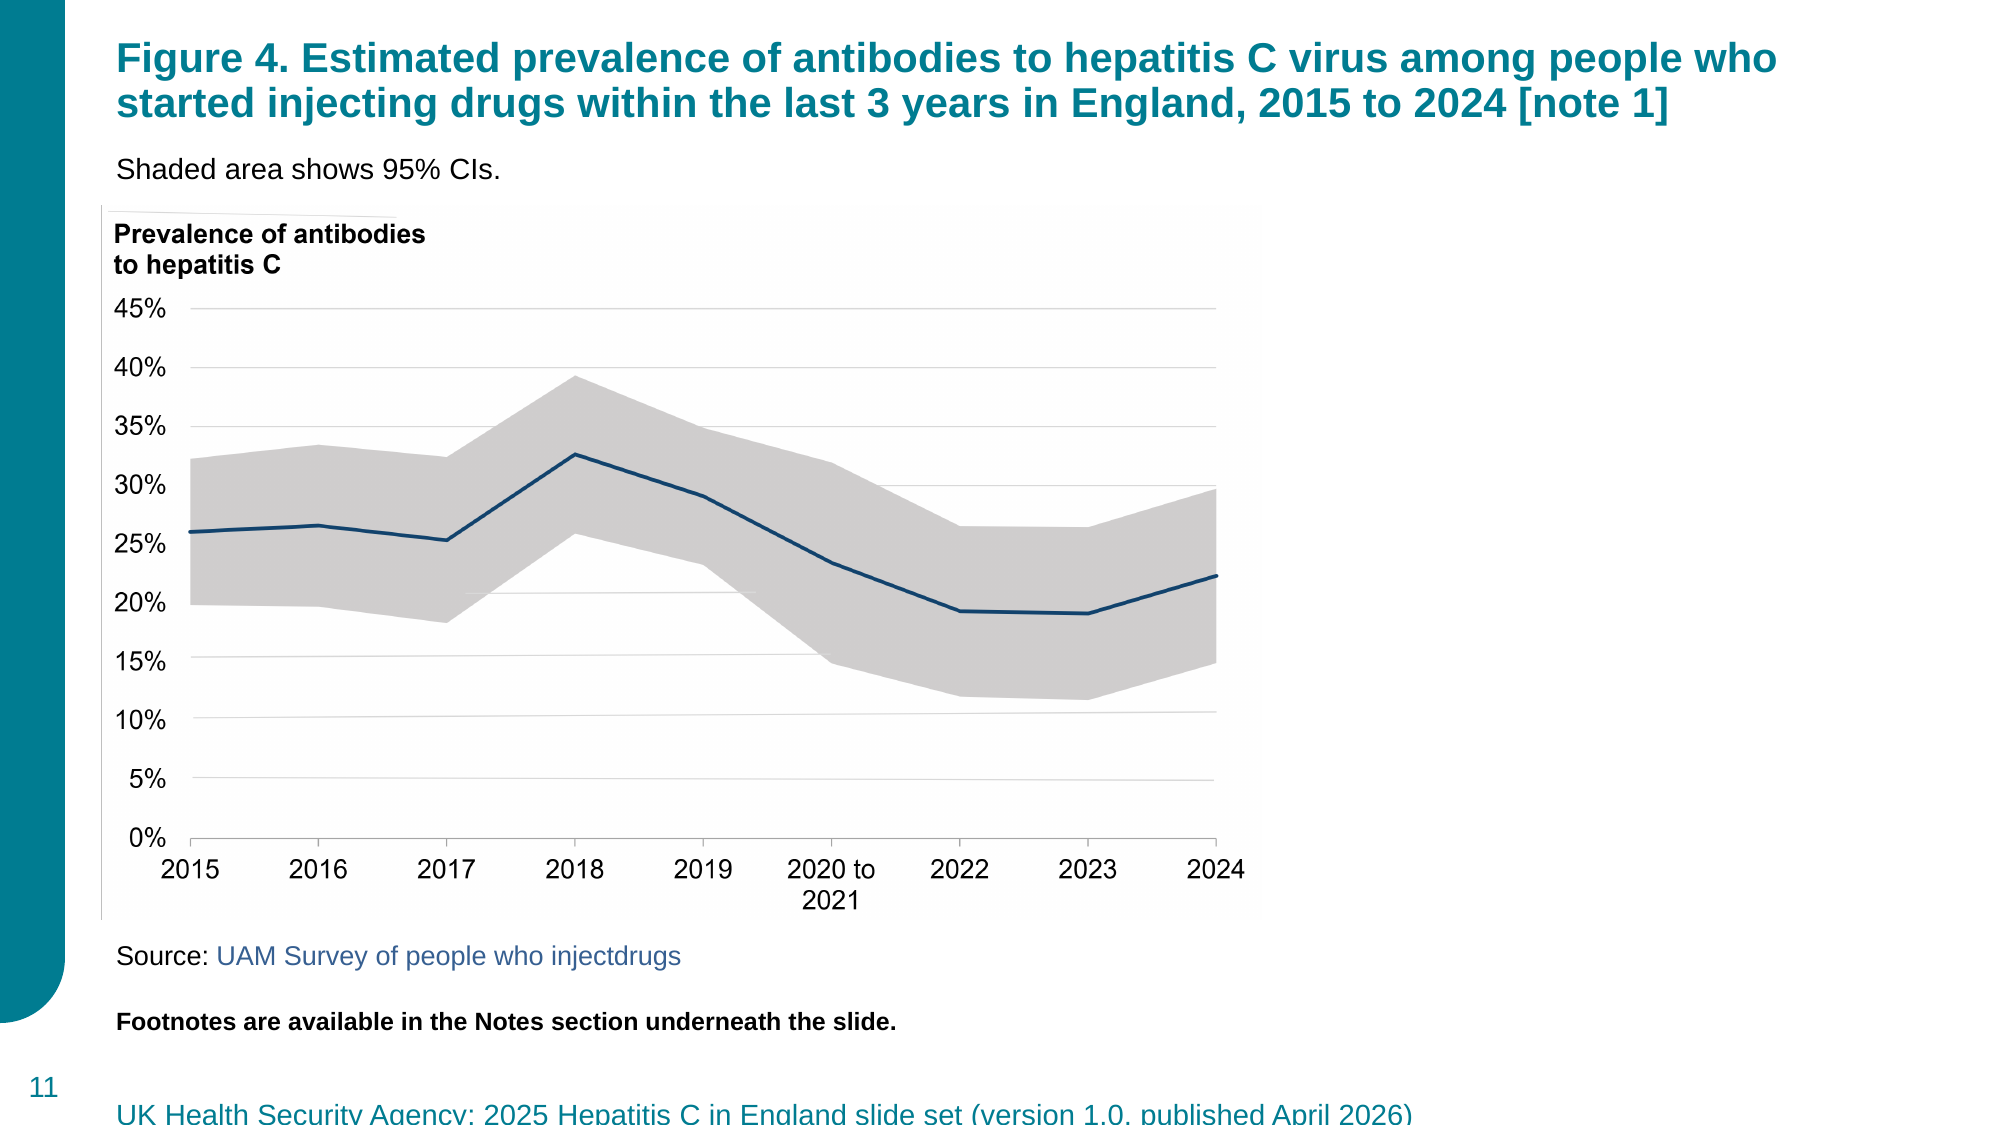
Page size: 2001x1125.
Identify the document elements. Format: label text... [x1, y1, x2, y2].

text_box Footnotes are available in the Notes section underneath the slide. [101, 998, 1054, 1044]
text_box [13, 1056, 80, 1117]
picture [101, 205, 1262, 920]
text_box Shaded area shows 95% CIs. [101, 149, 1094, 194]
text_box Source: UAM Survey of people who inject drugs [101, 937, 858, 981]
title Figure 4. Estimated prevalence of antibodies to hepatitis C virus among people who started injecting drugs within the last 3 years in England, 2015 to 2024 [note 1] [101, 29, 1926, 137]
text_box UK Health Security Agency: 2025 Hepatitis C in England slide set (version 1.0, published April 2026) [101, 1053, 1743, 1114]
